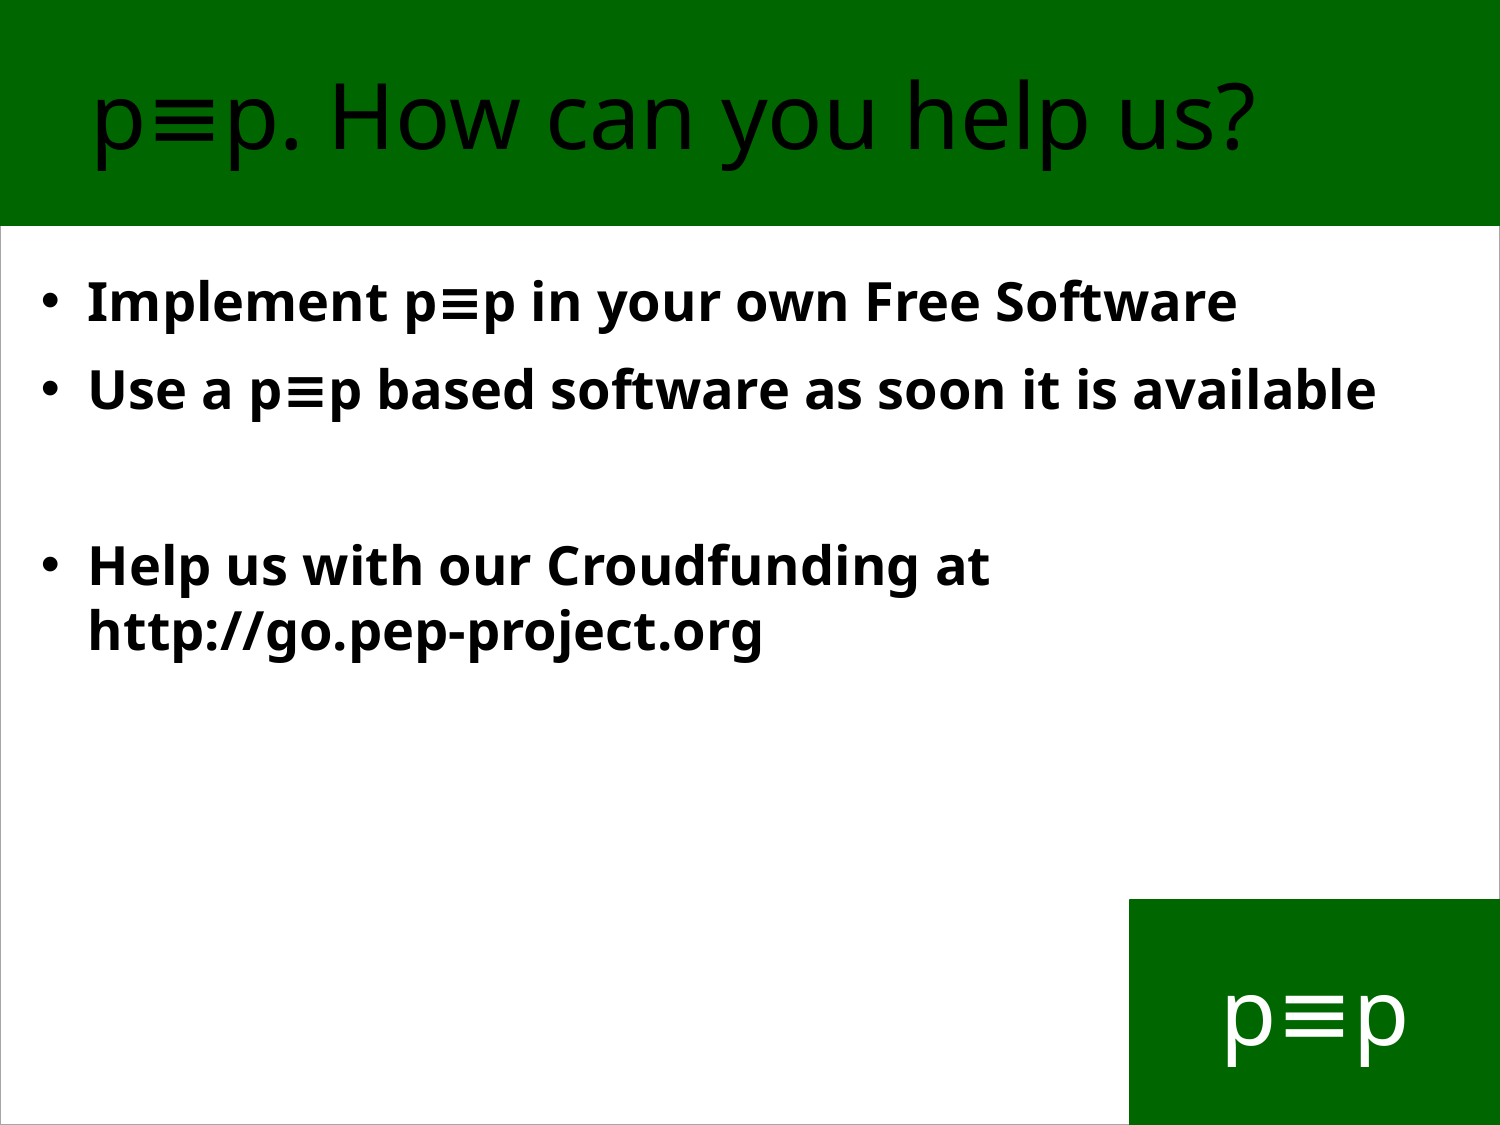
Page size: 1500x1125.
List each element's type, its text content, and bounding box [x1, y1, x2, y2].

title p≡p. How can you help us? [0, 0, 1500, 225]
list Implement p≡p in your own Free Software Use a p≡p based software as soon it is available Help us with our Croudfunding at http://go.pep-project.org [25, 260, 1404, 1103]
text_box p≡p [1130, 899, 1500, 1125]
